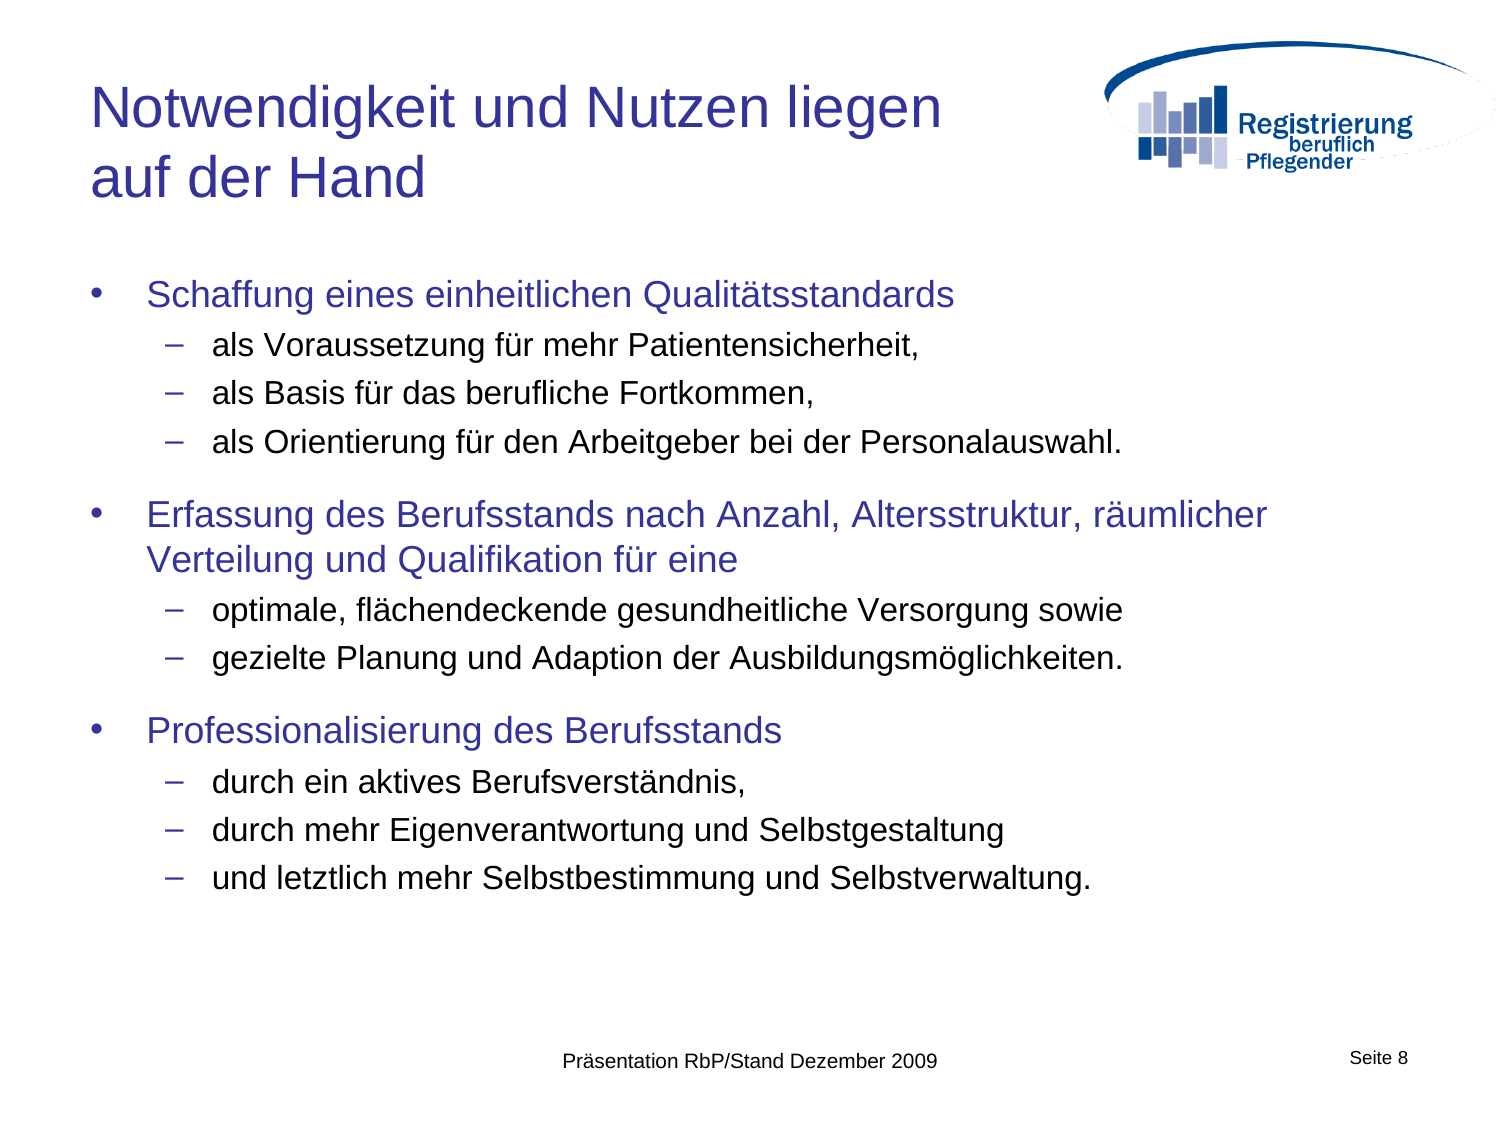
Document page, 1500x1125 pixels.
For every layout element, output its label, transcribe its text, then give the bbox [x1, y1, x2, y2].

list Schaffung eines einheitlichen Qualitätsstandards als Voraussetzung für mehr Patientensicherheit, als Basis für das berufliche Fortkommen, als Orientierung für den Arbeitgeber bei der Personalauswahl. Erfassung des Berufsstands nach Anzahl, Altersstruktur, räumlicher Verteilung und Qualifikation für eine optimale, flächendeckende gesundheitliche Versorgung sowie gezielte Planung und Adaption der Ausbildungsmöglichkeiten. Professionalisierung des Berufsstands durch ein aktives Berufsverständnis, durch mehr Eigenverantwortung und Selbstgestaltung und letztlich mehr Selbstbestimmung und Selbstverwaltung. [75, 262, 1426, 1006]
picture [1104, 41, 1495, 173]
title Notwendigkeit und Nutzen liegen auf der Hand [75, 45, 1105, 233]
